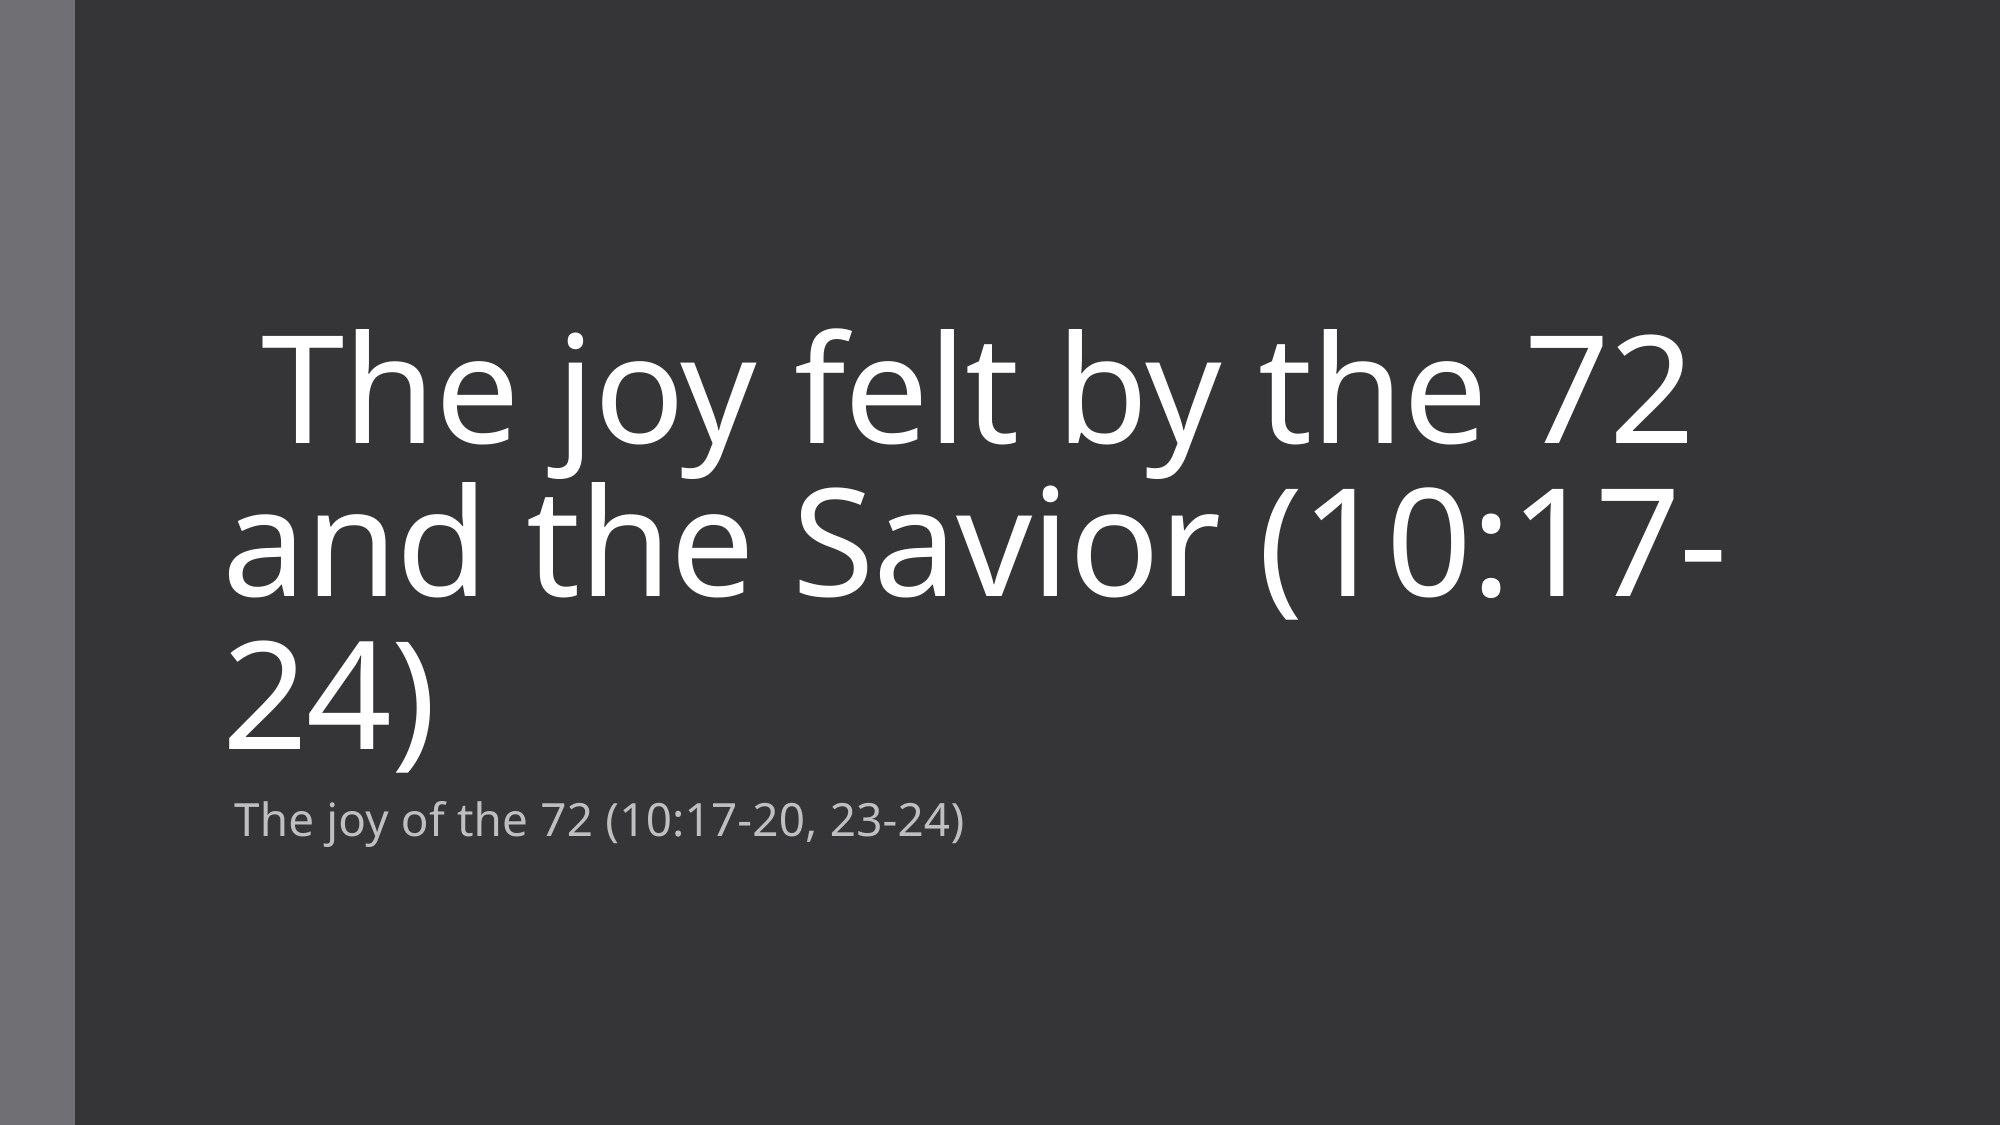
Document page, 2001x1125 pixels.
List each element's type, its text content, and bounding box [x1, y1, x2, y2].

title The joy felt by the 72 and the Savior (10:17-24) [206, 124, 1752, 787]
subtitle The joy of the 72 (10:17-20, 23-24) [206, 787, 1752, 1066]
